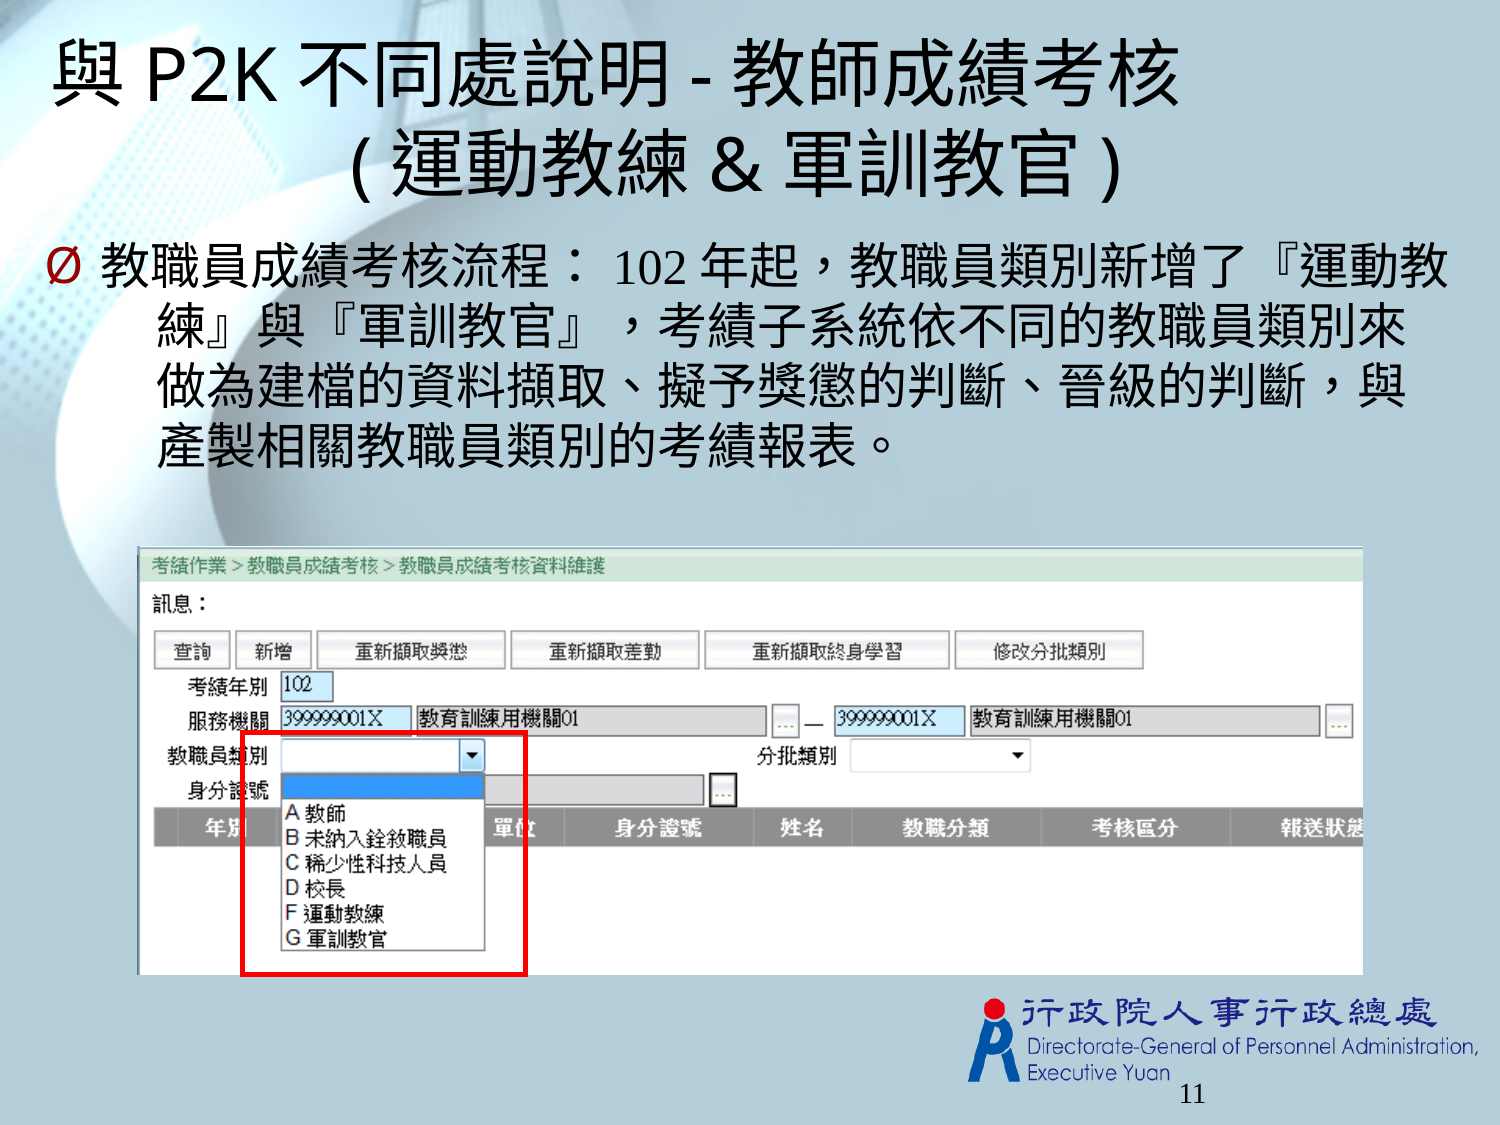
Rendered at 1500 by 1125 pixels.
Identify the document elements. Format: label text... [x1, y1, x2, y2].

picture [245, 735, 523, 972]
title 與P2K不同處說明-教師成績考核 (運動教練&軍訓教官) [35, 19, 1483, 207]
text_box [1163, 1066, 1477, 1125]
text_box 教職員成績考核流程：102年起，教職員類別新增了『運動教練』與『軍訓教官』，考績子系統依不同的教職員類別來做為建檔的資料擷取、擬予獎懲的判斷、晉級的判斷，與產製相關教職員類別的考績報表。 [29, 227, 1471, 503]
picture [137, 546, 1363, 975]
